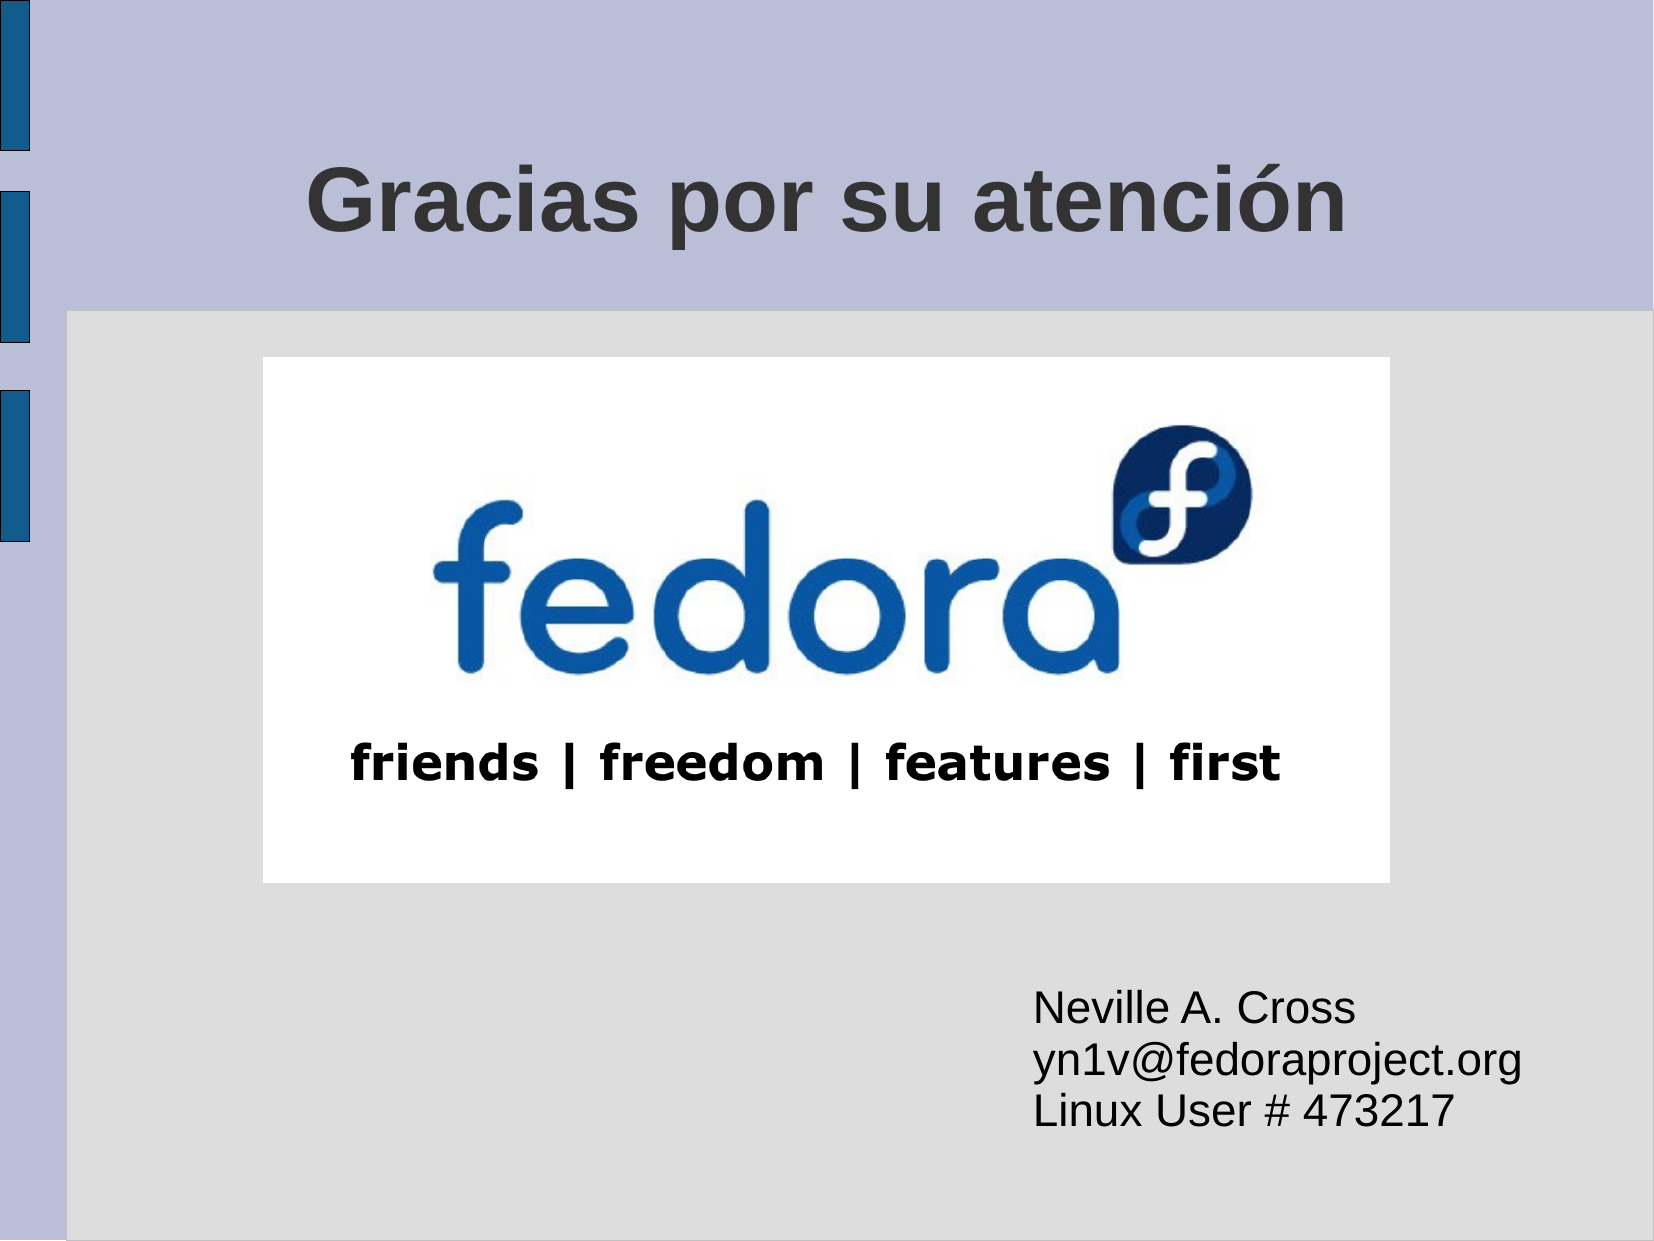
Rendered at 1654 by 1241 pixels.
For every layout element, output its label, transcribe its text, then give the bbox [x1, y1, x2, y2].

title Gracias por su atención [121, 98, 1534, 301]
picture [263, 357, 1390, 883]
text_box Neville A. Cross yn1v@fedoraproject.org Linux User # 473217 [1018, 975, 1538, 1144]
